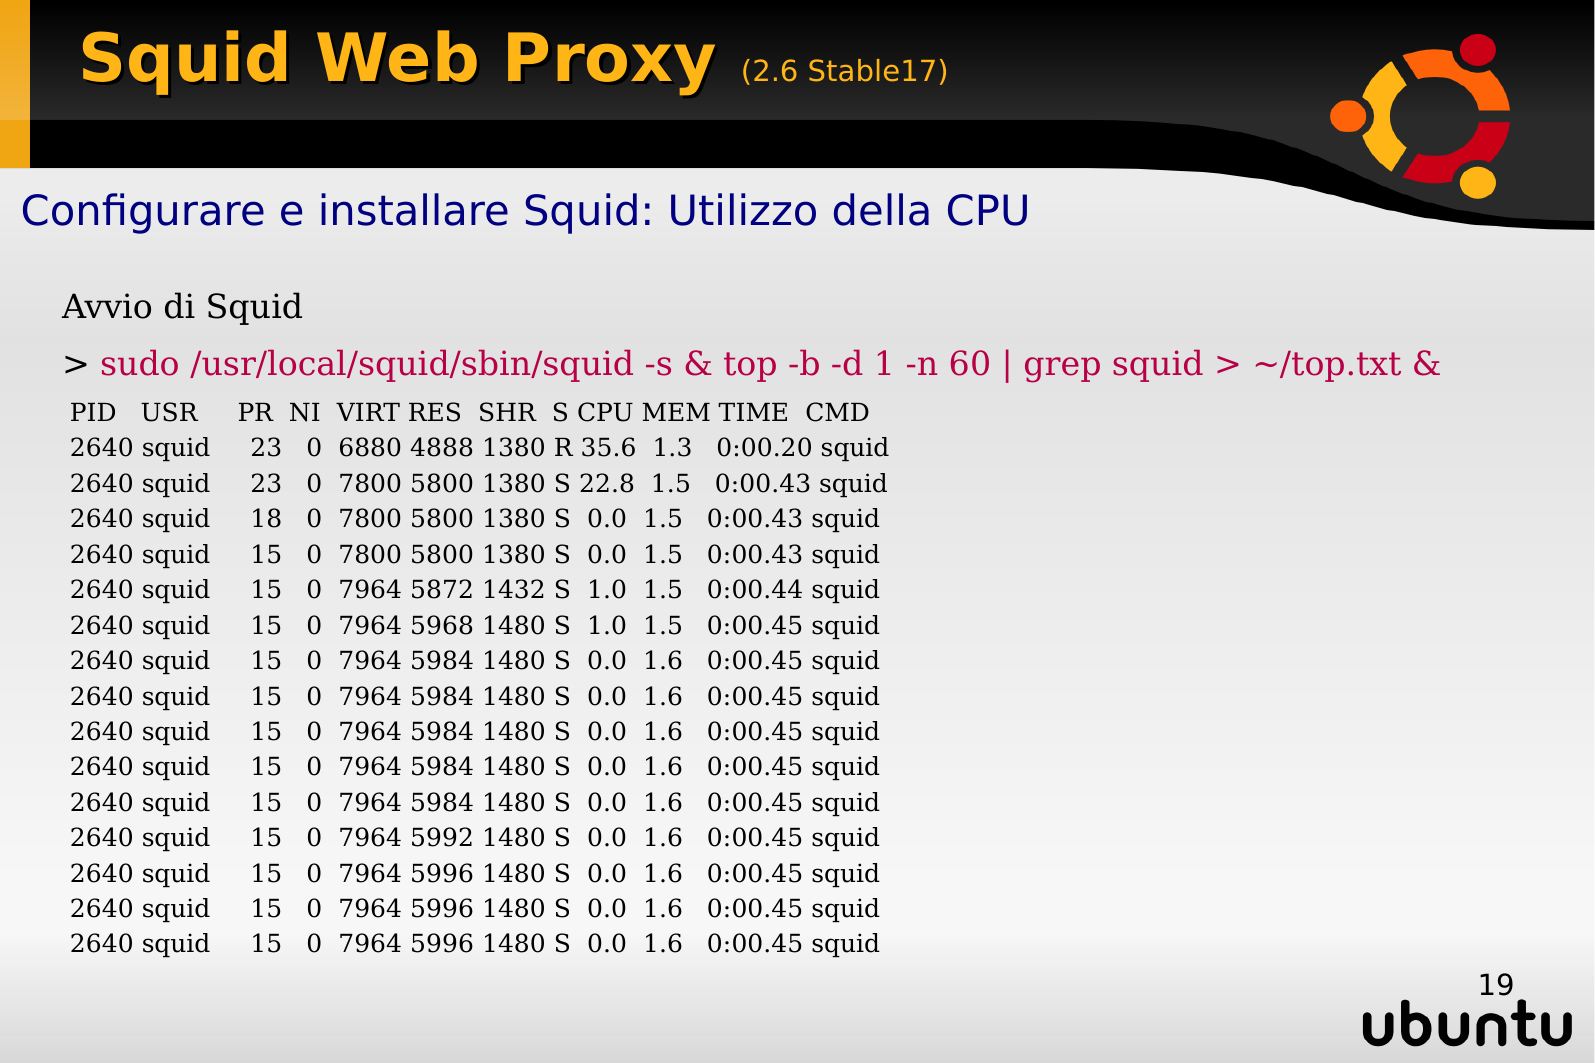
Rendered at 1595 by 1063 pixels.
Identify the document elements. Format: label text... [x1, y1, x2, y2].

text_box Configurare e installare Squid: Utilizzo della CPU [17, 178, 1554, 243]
text_box Avvio di Squid > sudo /usr/local/squid/sbin/squid -s & top -b -d 1 -n 60 | grep squid > ~/top.txt & PID USR PR NI VIRT RES SHR S CPU MEM TIME CMD 2640 squid 23 0 6880 4888 1380 R 35.6 1.3 0:00.20 squid 2640 squid 23 0 7800 5800 1380 S 22.8 1.5 0:00.43 squid 2640 squid 18 0 7800 5800 1380 S 0.0 1.5 0:00.43 squid 2640 squid 15 0 7800 5800 1380 S 0.0 1.5 0:00.43 squid 2640 squid 15 0 7964 5872 1432 S 1.0 1.5 0:00.44 squid 2640 squid 15 0 7964 5968 1480 S 1.0 1.5 0:00.45 squid 2640 squid 15 0 7964 5984 1480 S 0.0 1.6 0:00.45 squid 2640 squid 15 0 7964 5984 1480 S 0.0 1.6 0:00.45 squid 2640 squid 15 0 7964 5984 1480 S 0.0 1.6 0:00.45 squid 2640 squid 15 0 7964 5984 1480 S 0.0 1.6 0:00.45 squid 2640 squid 15 0 7964 5984 1480 S 0.0 1.6 0:00.45 squid 2640 squid 15 0 7964 5992 1480 S 0.0 1.6 0:00.45 squid 2640 squid 15 0 7964 5996 1480 S 0.0 1.6 0:00.45 squid 2640 squid 15 0 7964 5996 1480 S 0.0 1.6 0:00.45 squid 2640 squid 15 0 7964 5996 1480 S 0.0 1.6 0:00.45 squid [59, 260, 1536, 972]
text_box Squid Web Proxy (2.6 Stable17) [23, 11, 1004, 105]
picture [0, 0, 1595, 1063]
